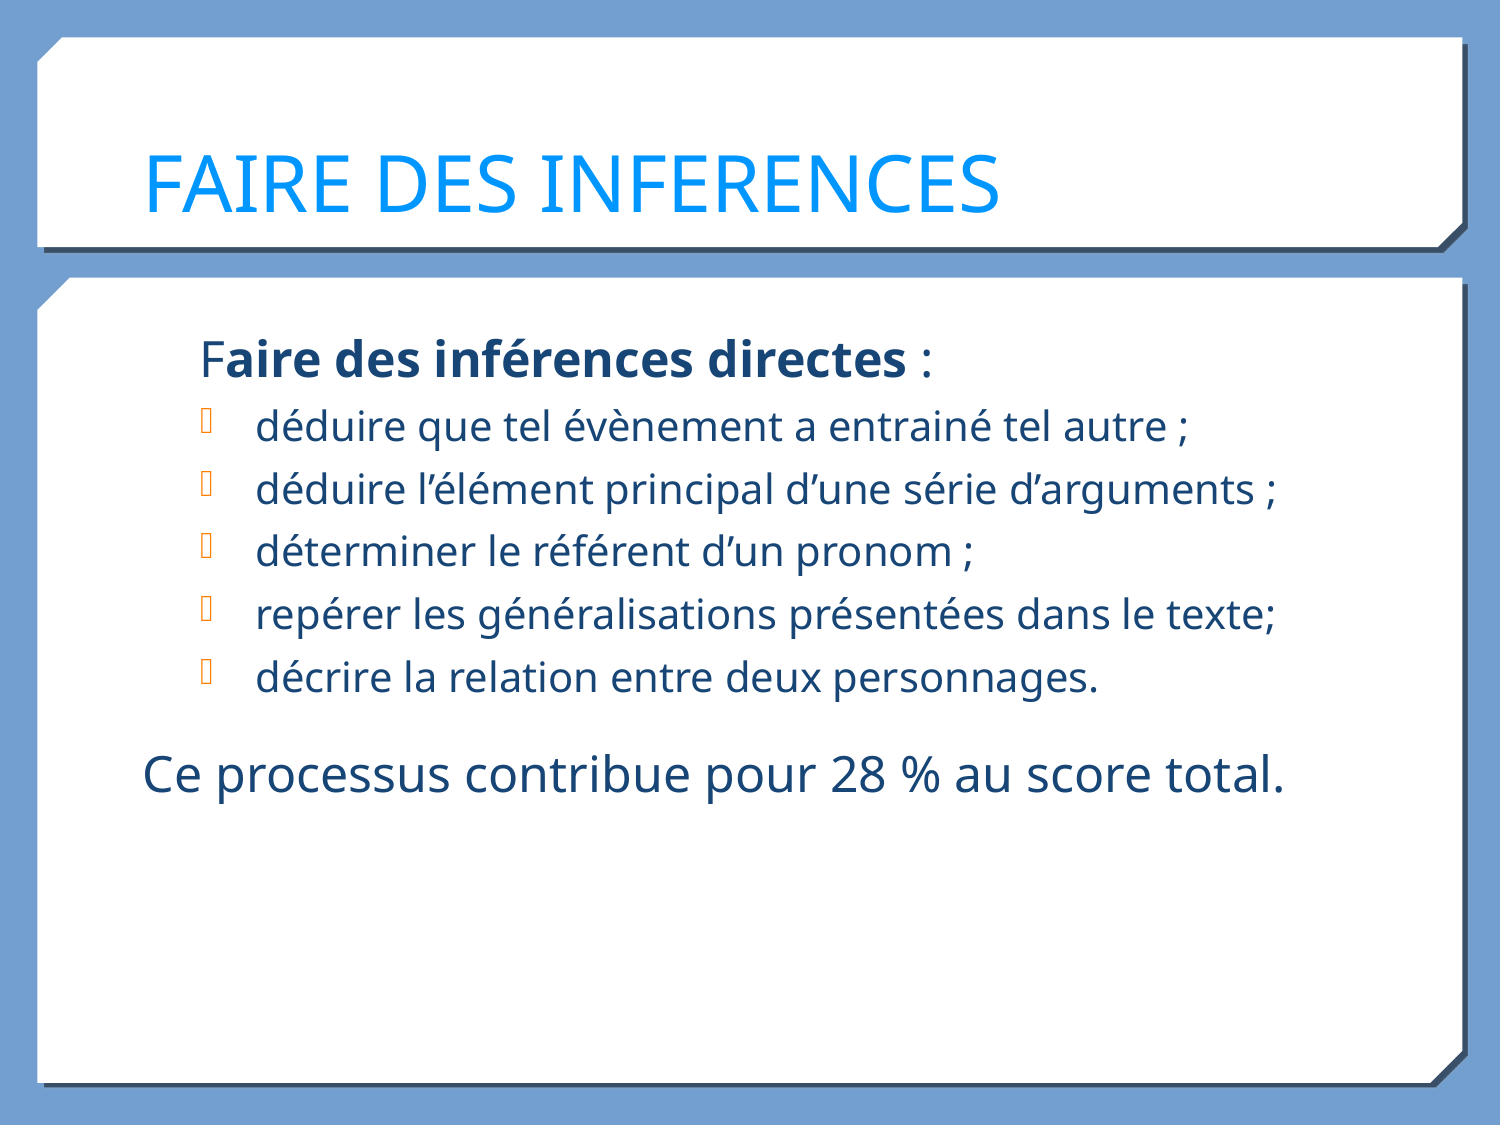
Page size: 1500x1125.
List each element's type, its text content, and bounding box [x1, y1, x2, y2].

title FAIRE DES INFERENCES [127, 48, 1372, 236]
list Faire des inférences directes : déduire que tel évènement a entrainé tel autre ; déduire l’élément principal d’une série d’arguments ; déterminer le référent d’un pronom ; repérer les généralisations présentées dans le texte; décrire la relation entre deux personnages. Ce processus contribue pour 28 % au score total. [127, 319, 1372, 978]
